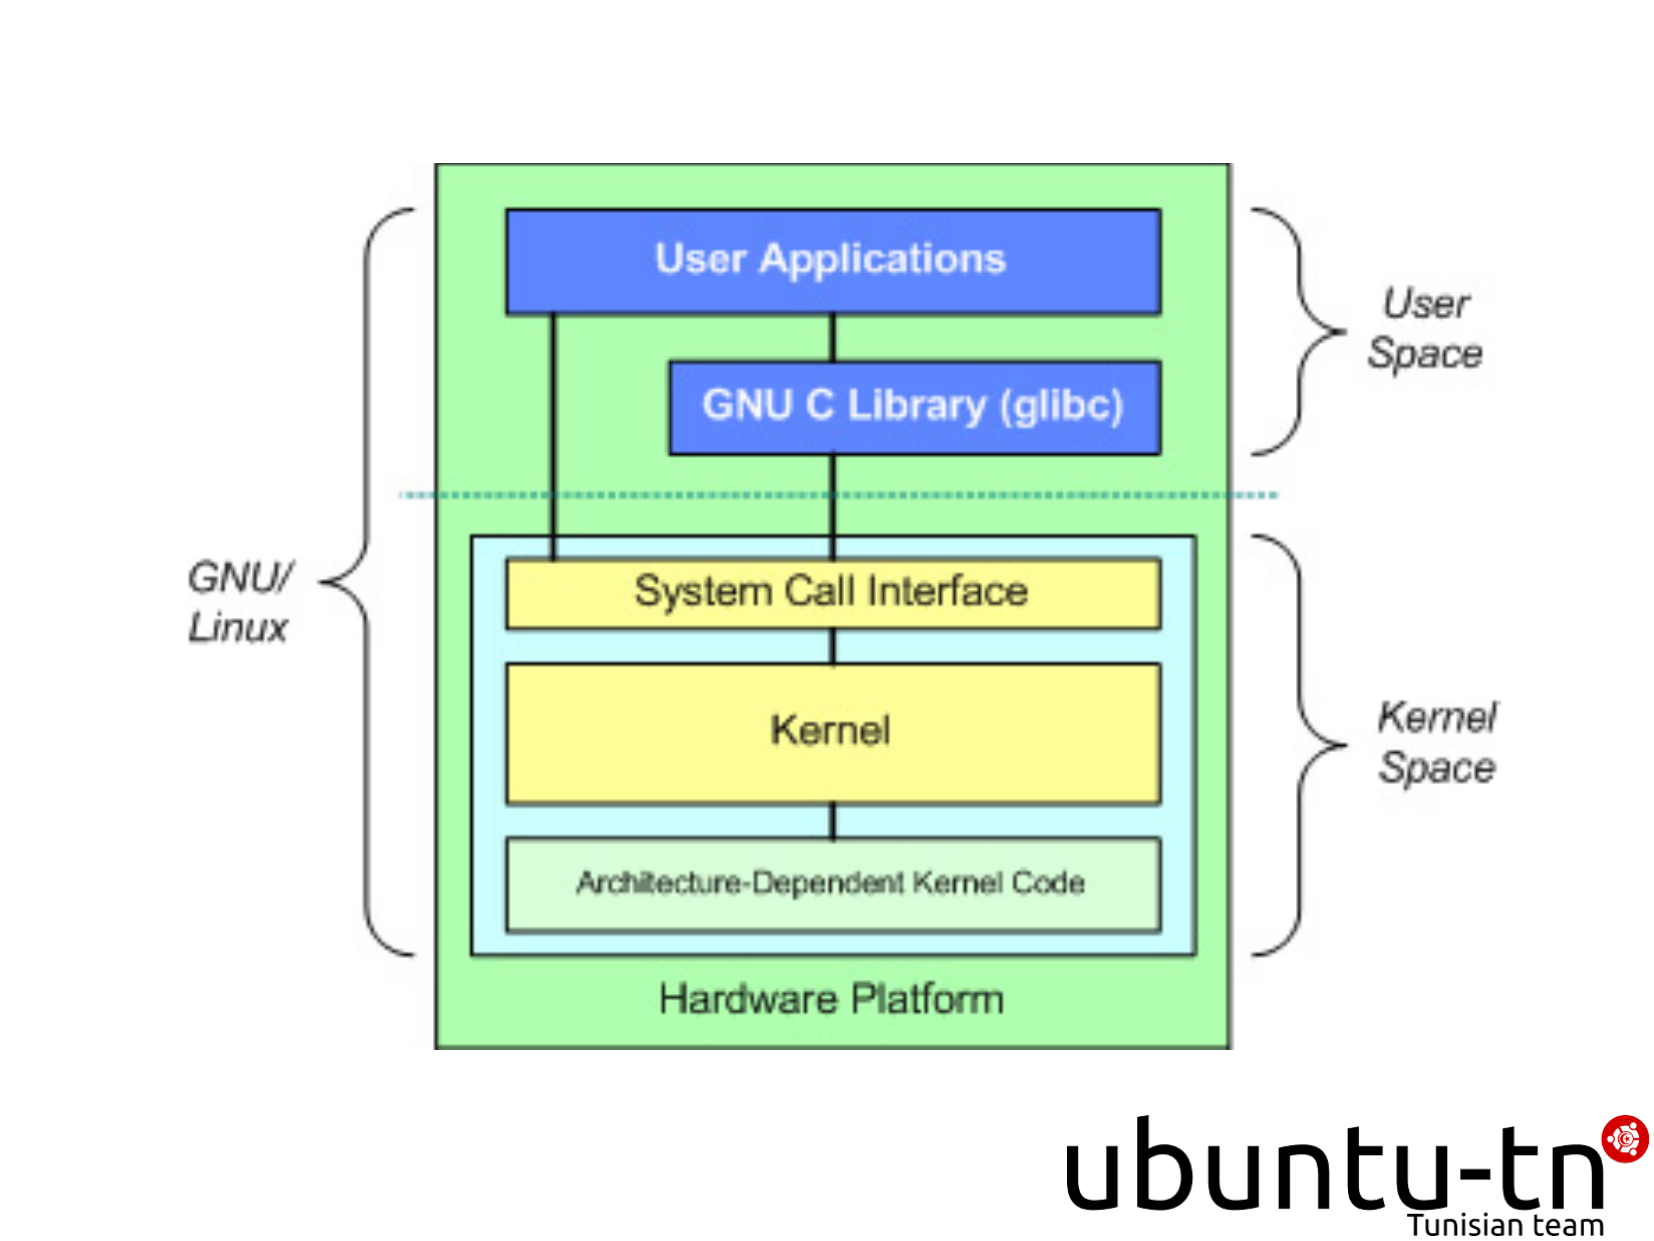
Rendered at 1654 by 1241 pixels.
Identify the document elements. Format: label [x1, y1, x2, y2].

picture [1067, 1115, 1649, 1236]
picture [187, 163, 1501, 1051]
